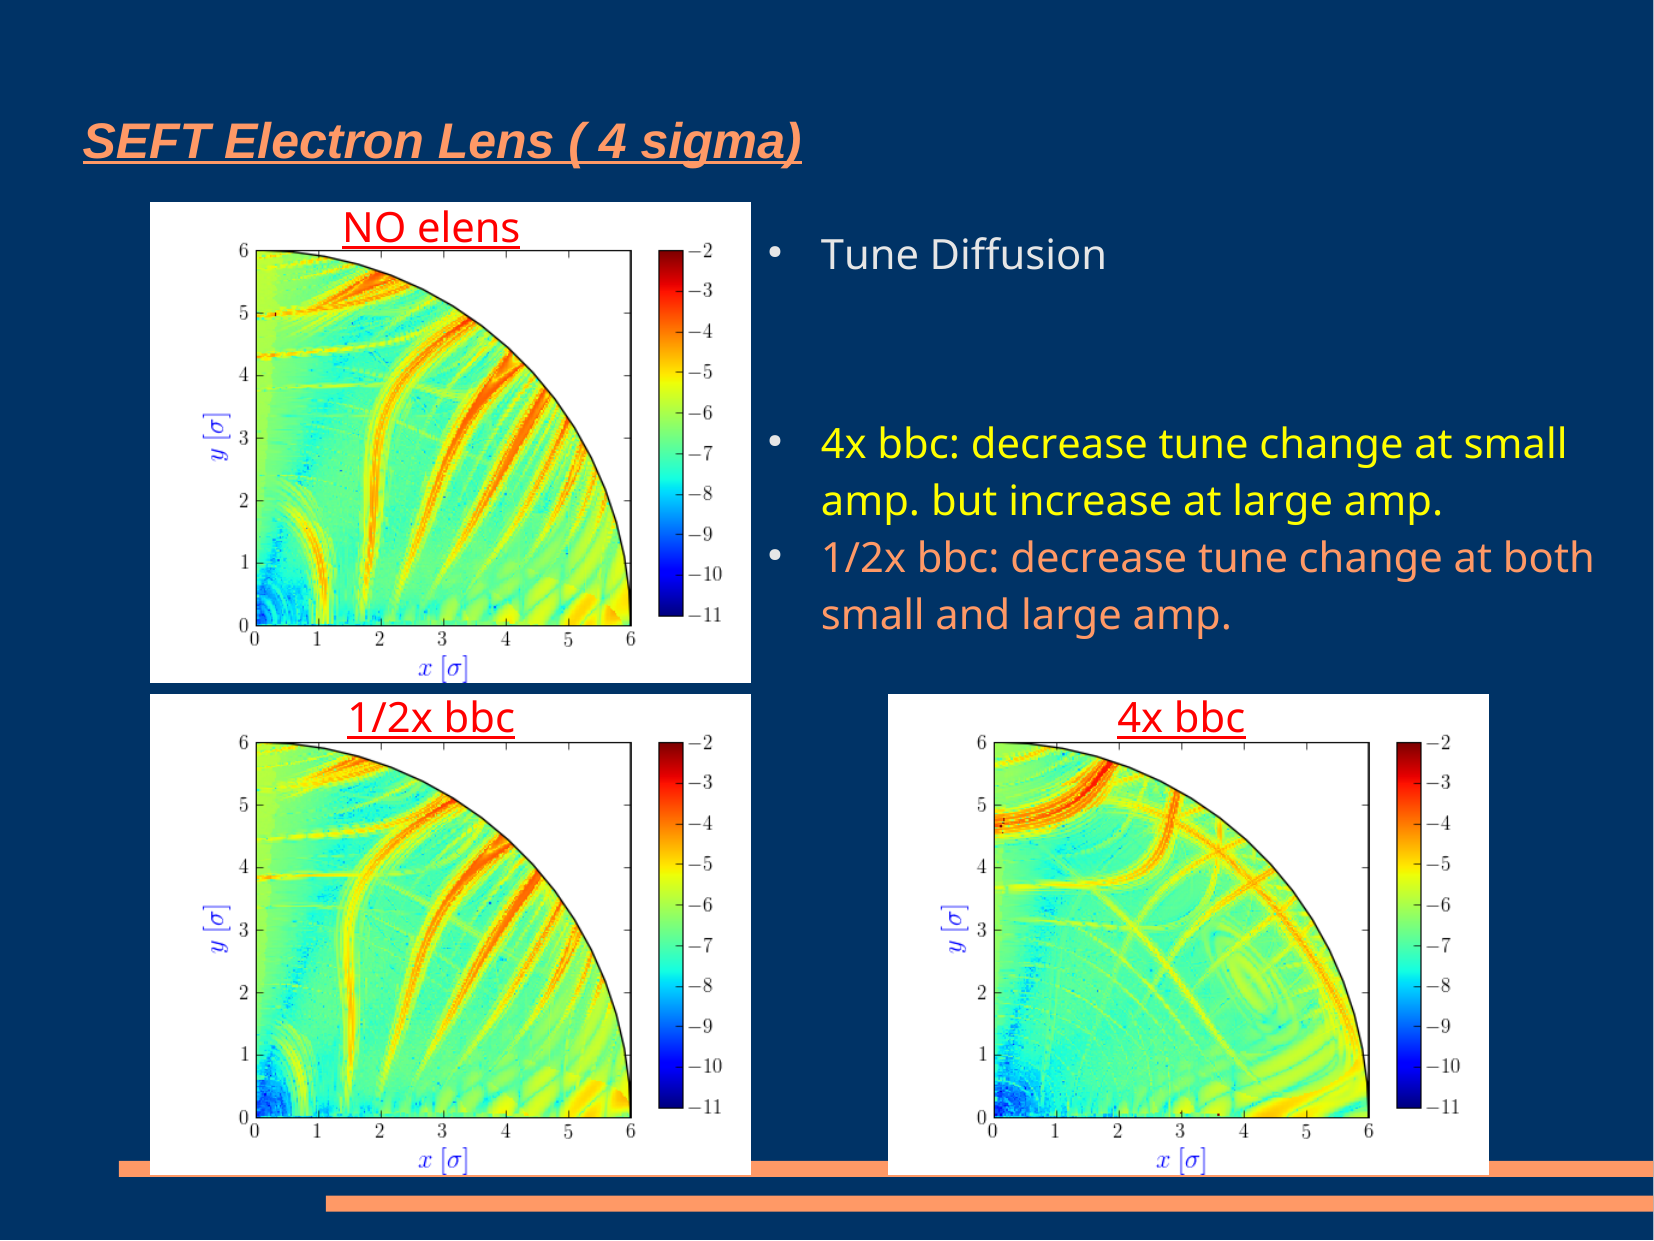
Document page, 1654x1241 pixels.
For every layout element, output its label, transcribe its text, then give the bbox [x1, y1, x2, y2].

list 4x bbc [1012, 687, 1351, 770]
list 4x bbc: decrease tune change at small amp. but increase at large amp. 1/2x bbc: decrease tune change at both small and large amp. [750, 414, 1613, 648]
list NO elens [262, 197, 601, 279]
picture [150, 694, 751, 1175]
list 1/2x bbc [262, 687, 601, 770]
picture [888, 694, 1489, 1175]
list Tune Diffusion [750, 225, 1613, 376]
picture [150, 202, 751, 683]
title SEFT Electron Lens ( 4 sigma) [82, 56, 1571, 226]
